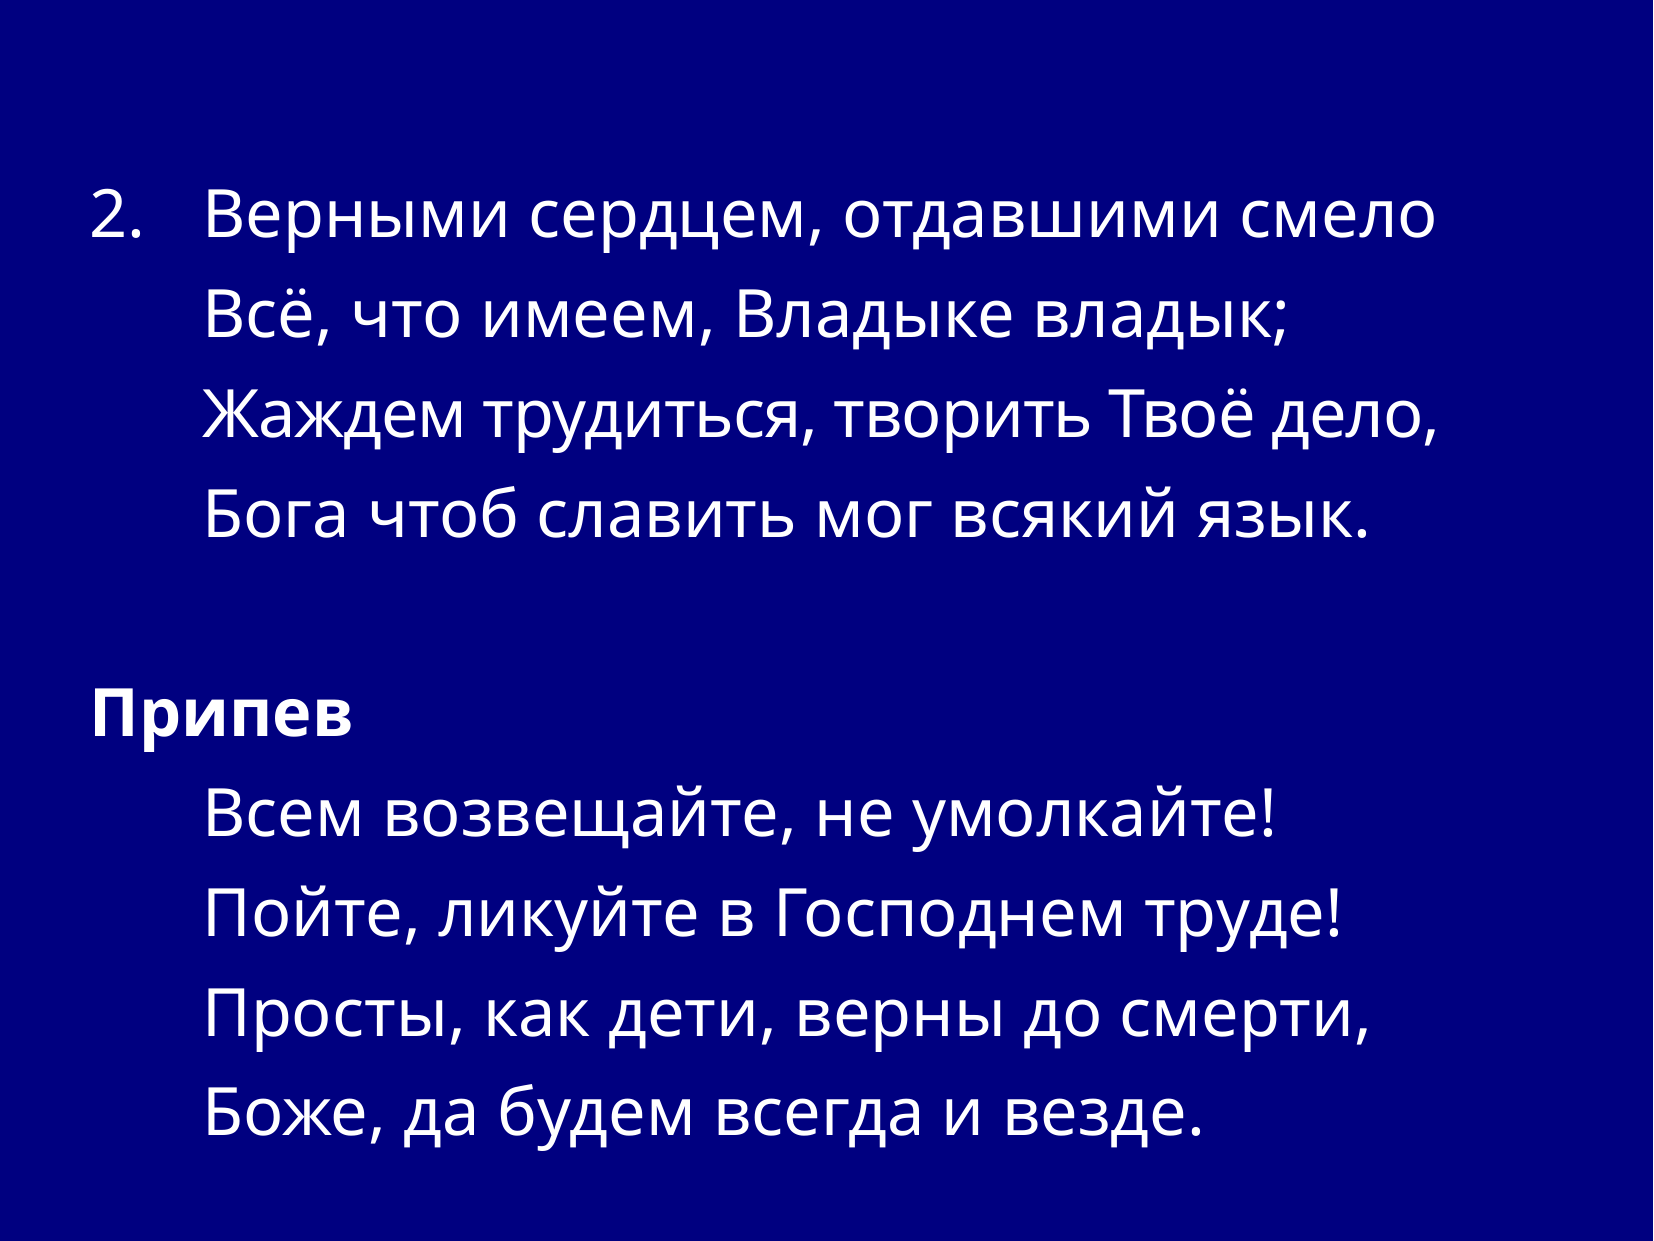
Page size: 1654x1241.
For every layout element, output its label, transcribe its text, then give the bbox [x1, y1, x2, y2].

text_box 2. Верными сердцем, отдавшими смело Всё, что имеем, Владыке владык; Жаждем трудиться, творить Твоё дело, Бога чтоб славить мог всякий язык. Припев Всем возвещайте, не умолкайте! Пойте, ликуйте в Господнем труде! Просты, как дети, верны до смерти, Боже, да будем всегда и везде. [75, 150, 1651, 1163]
